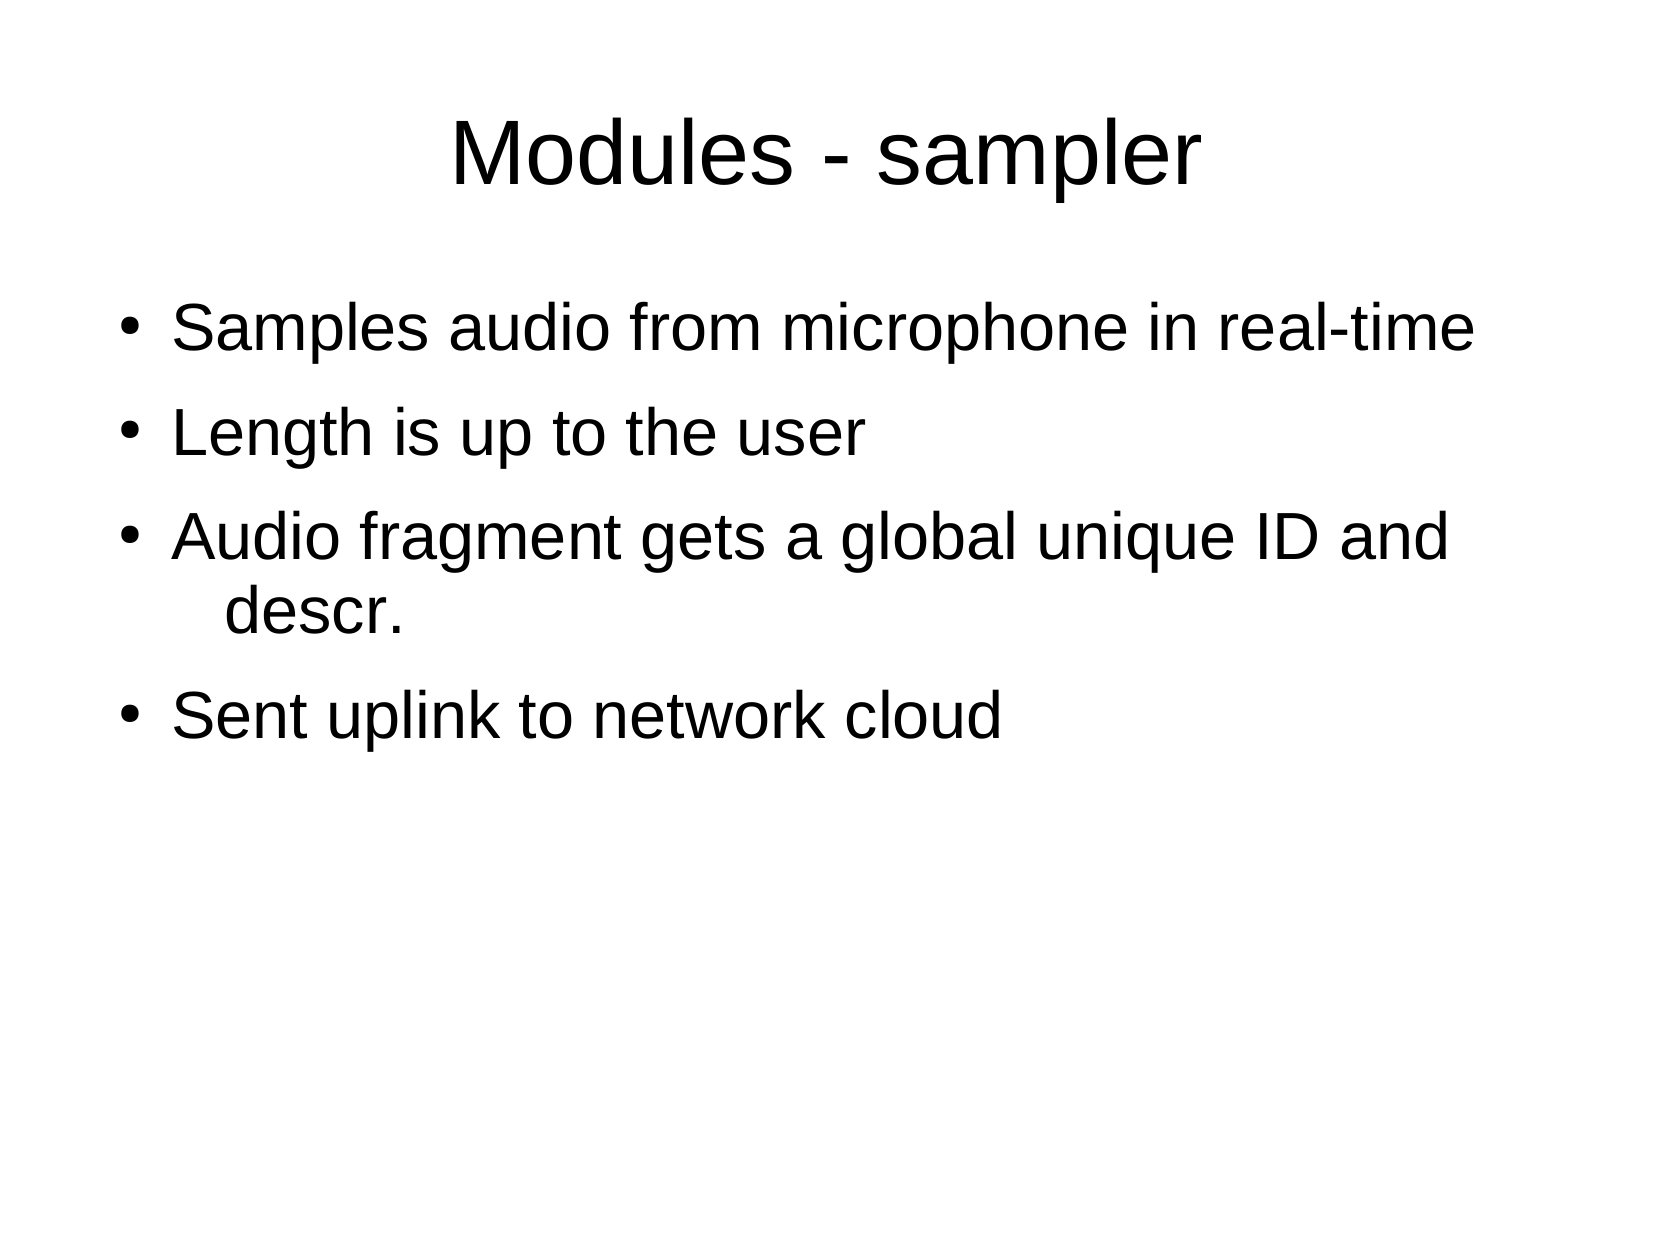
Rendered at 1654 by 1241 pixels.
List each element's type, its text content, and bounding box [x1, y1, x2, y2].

title Modules - sampler [82, 49, 1571, 257]
list Samples audio from microphone in real-time Length is up to the user Audio fragment gets a global unique ID and descr. Sent uplink to network cloud [82, 290, 1571, 1109]
